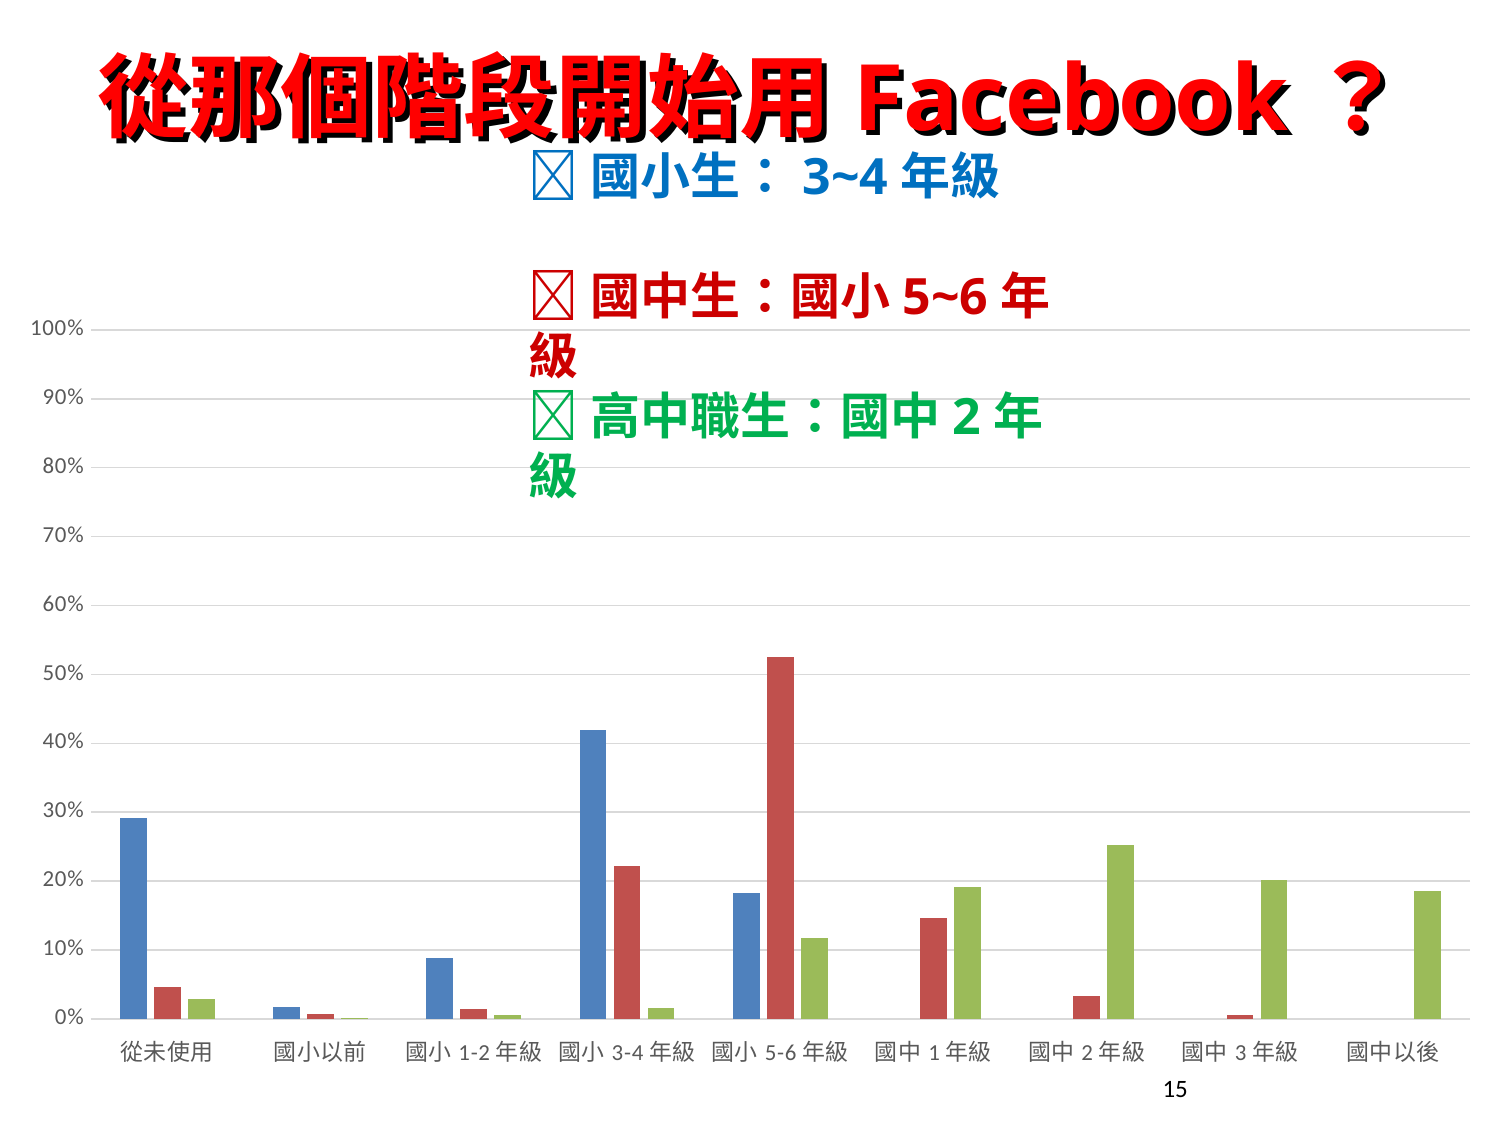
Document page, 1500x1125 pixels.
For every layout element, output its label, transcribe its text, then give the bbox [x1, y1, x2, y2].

text_box 國小生：3~4年級 國中生：國小5~6年級 高中職生：國中2年級 [513, 137, 1081, 335]
chart [559, 339, 565, 348]
title 從那個階段開始用Facebook？ [75, 0, 1426, 188]
chart [0, 302, 1500, 1083]
chart [561, 353, 569, 362]
text_box 15 [1147, 1065, 1498, 1125]
